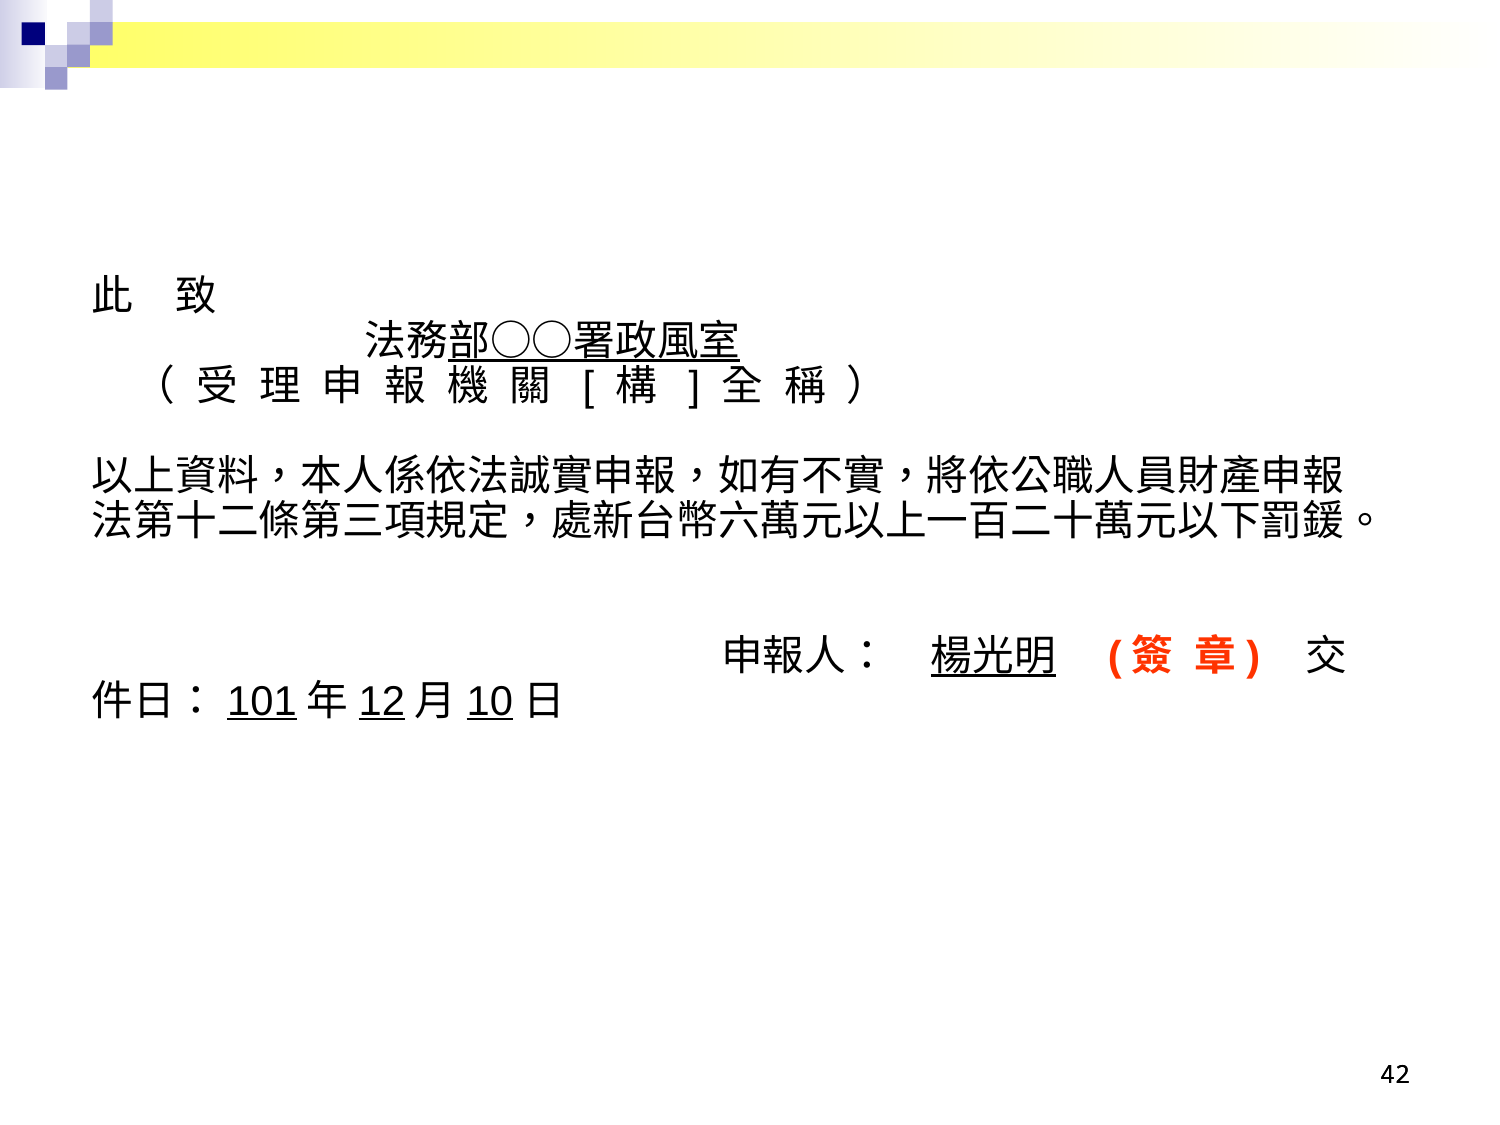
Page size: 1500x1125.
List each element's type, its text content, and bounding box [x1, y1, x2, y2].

title 此 致 法務部○○署政風室 （ 受 理 申 報 機 關 [ 構 ] 全 稱 ） 以上資料，本人係依法誠實申報，如有不實，將依公職人員財產申報法第十二條第三項規定，處新台幣六萬元以上一百二十萬元以下罰鍰。 申報人： 楊光明 (簽 章) 交件日：101年12月10日 [76, 267, 1400, 705]
text_box <編號> [1074, 1025, 1426, 1101]
table_cell 楊小琳 [291, 22, 295, 67]
text_box <編號> [431, 22, 436, 67]
